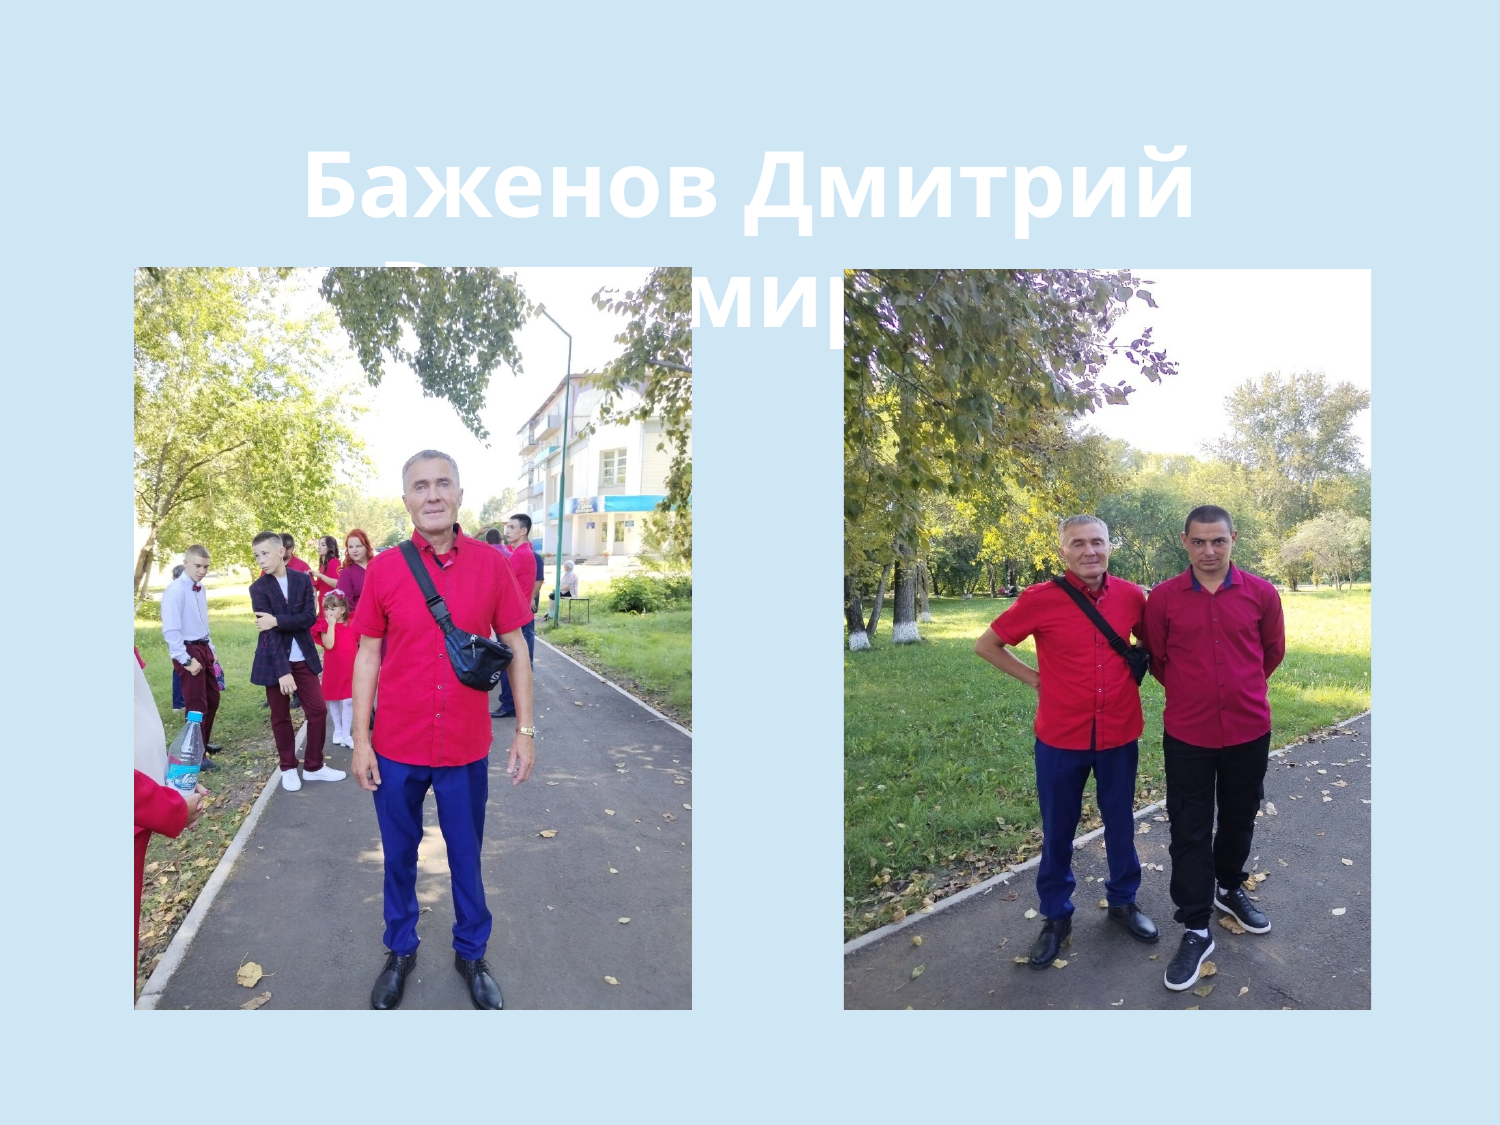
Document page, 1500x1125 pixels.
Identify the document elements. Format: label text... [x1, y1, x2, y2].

title Баженов Дмитрий Владимирович [29, 8, 1471, 197]
picture [843, 269, 1372, 1010]
picture [134, 267, 692, 1010]
